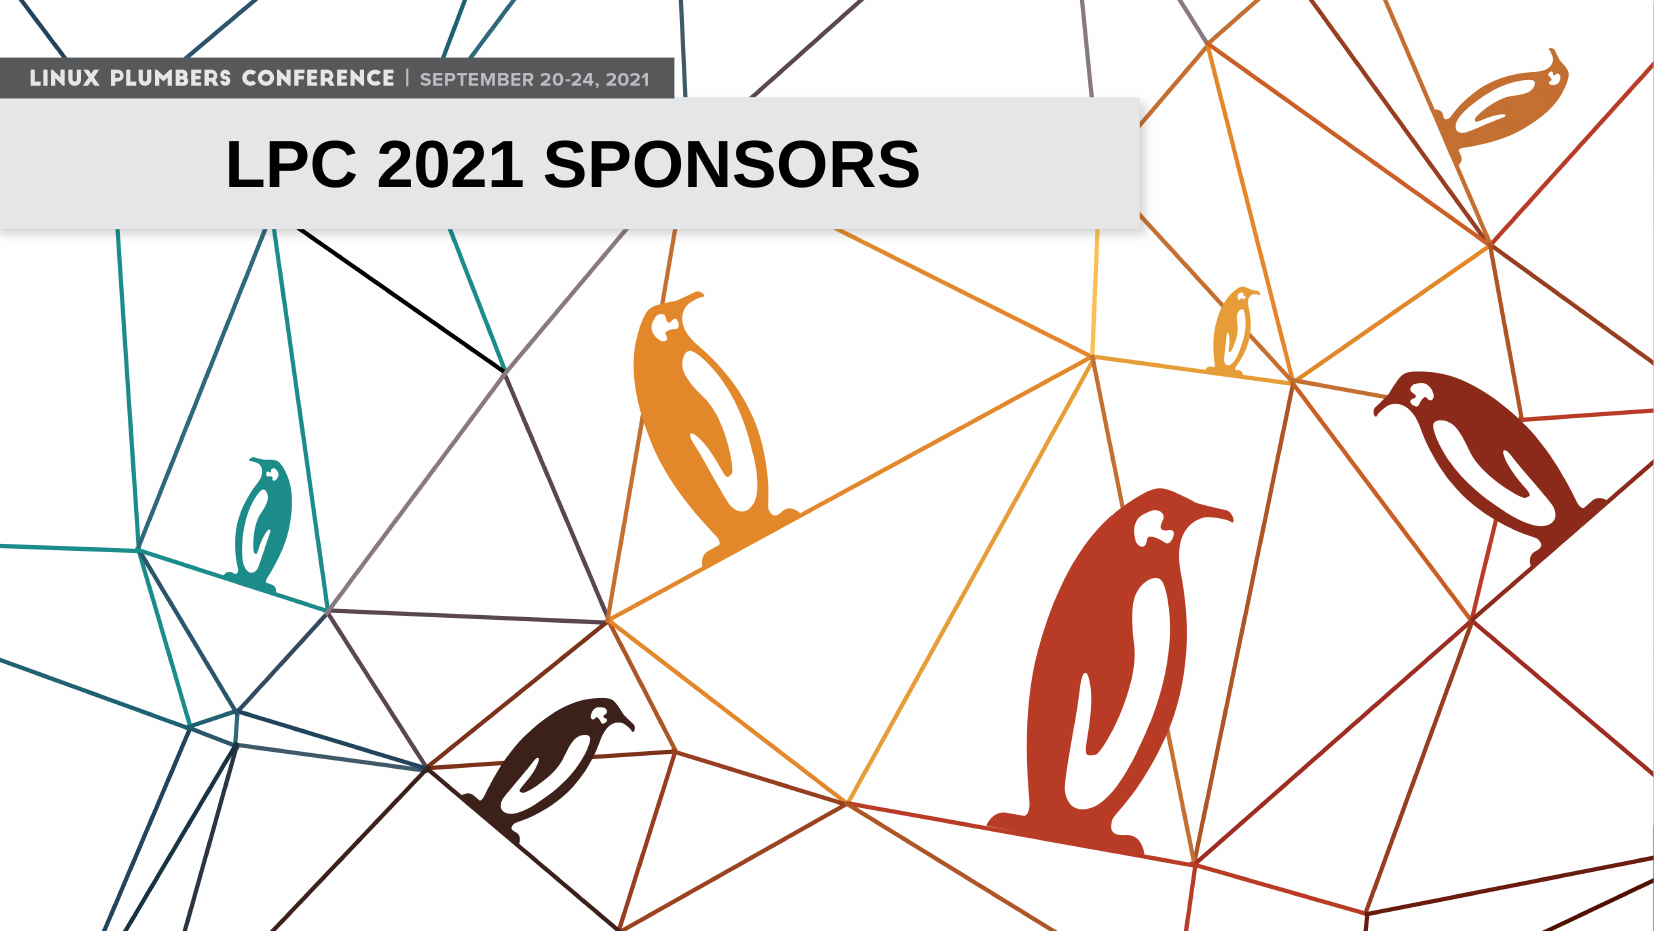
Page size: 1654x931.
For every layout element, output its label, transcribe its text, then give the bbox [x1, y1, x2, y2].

picture [0, 0, 1654, 931]
text_box LPC 2021 SPONSORS [210, 119, 1021, 283]
